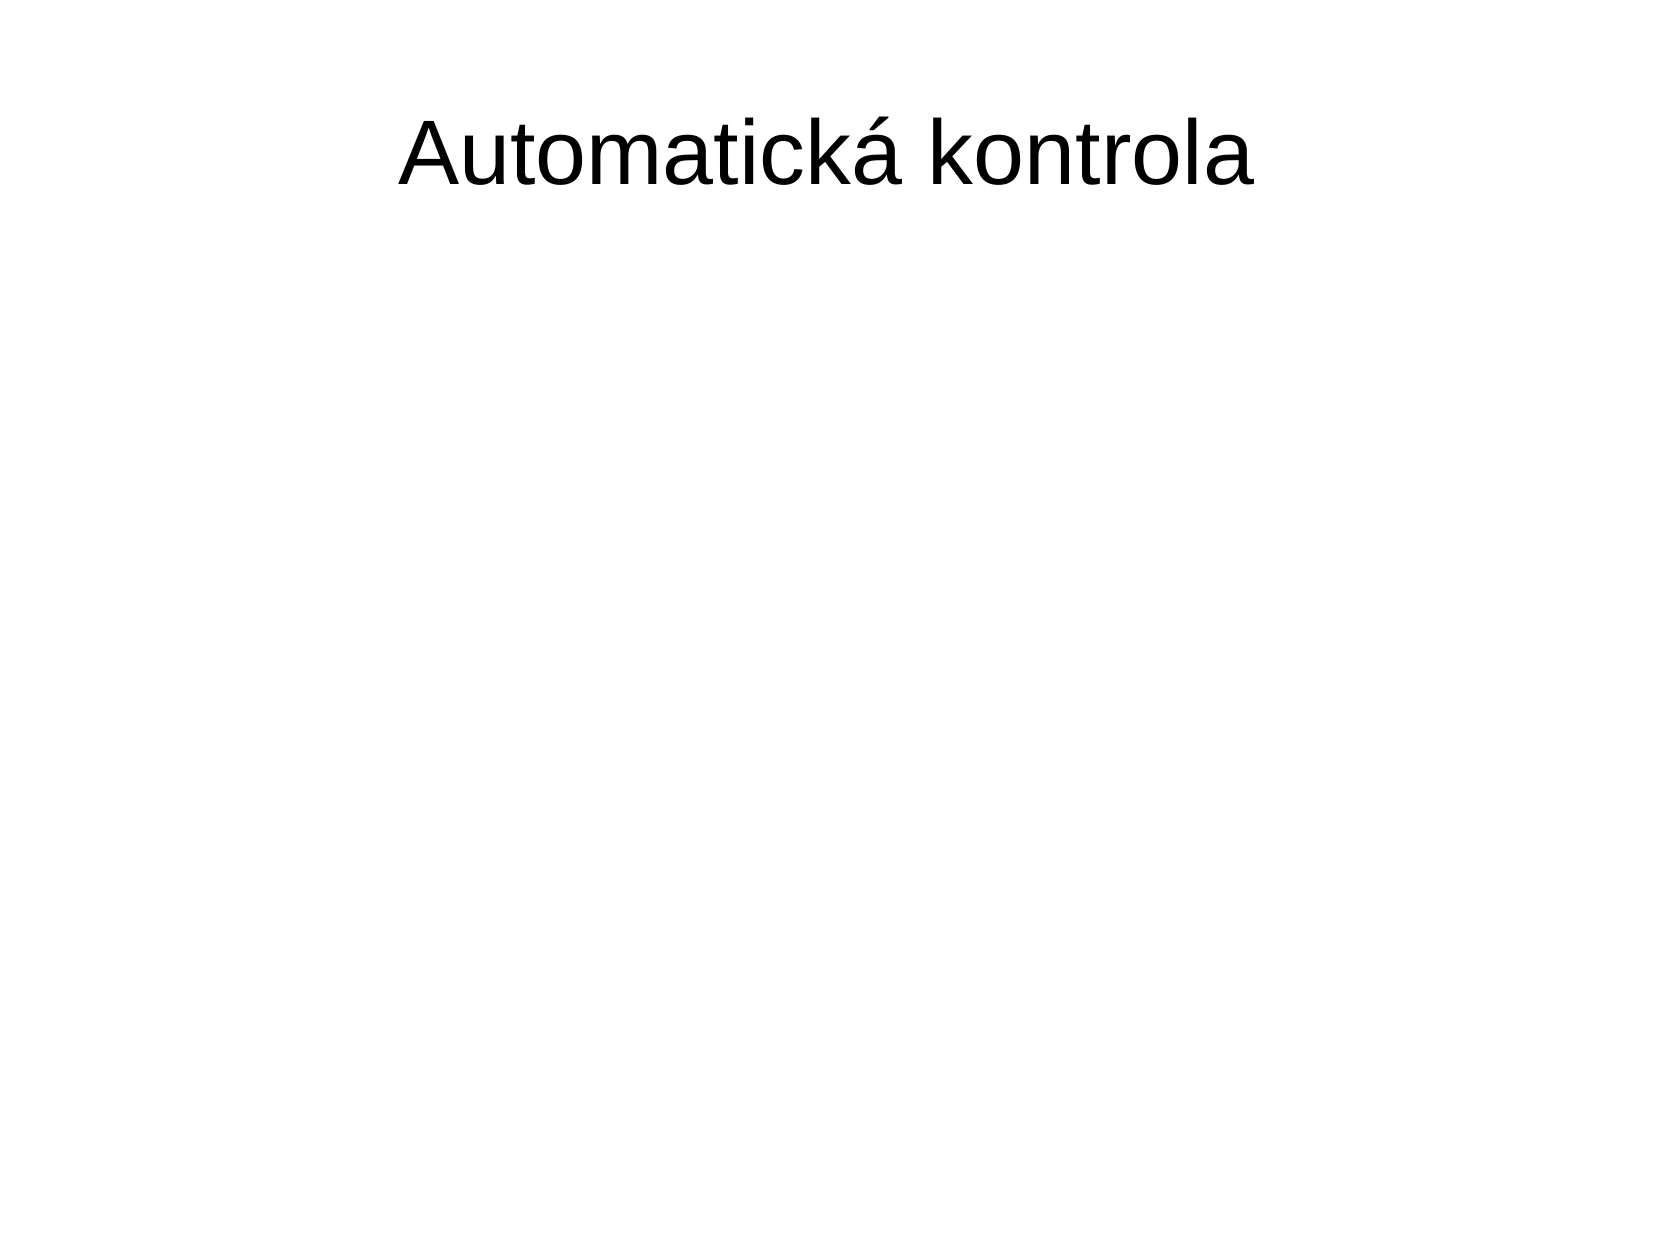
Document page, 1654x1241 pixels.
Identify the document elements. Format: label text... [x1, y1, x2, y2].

title Automatická kontrola [82, 49, 1571, 257]
